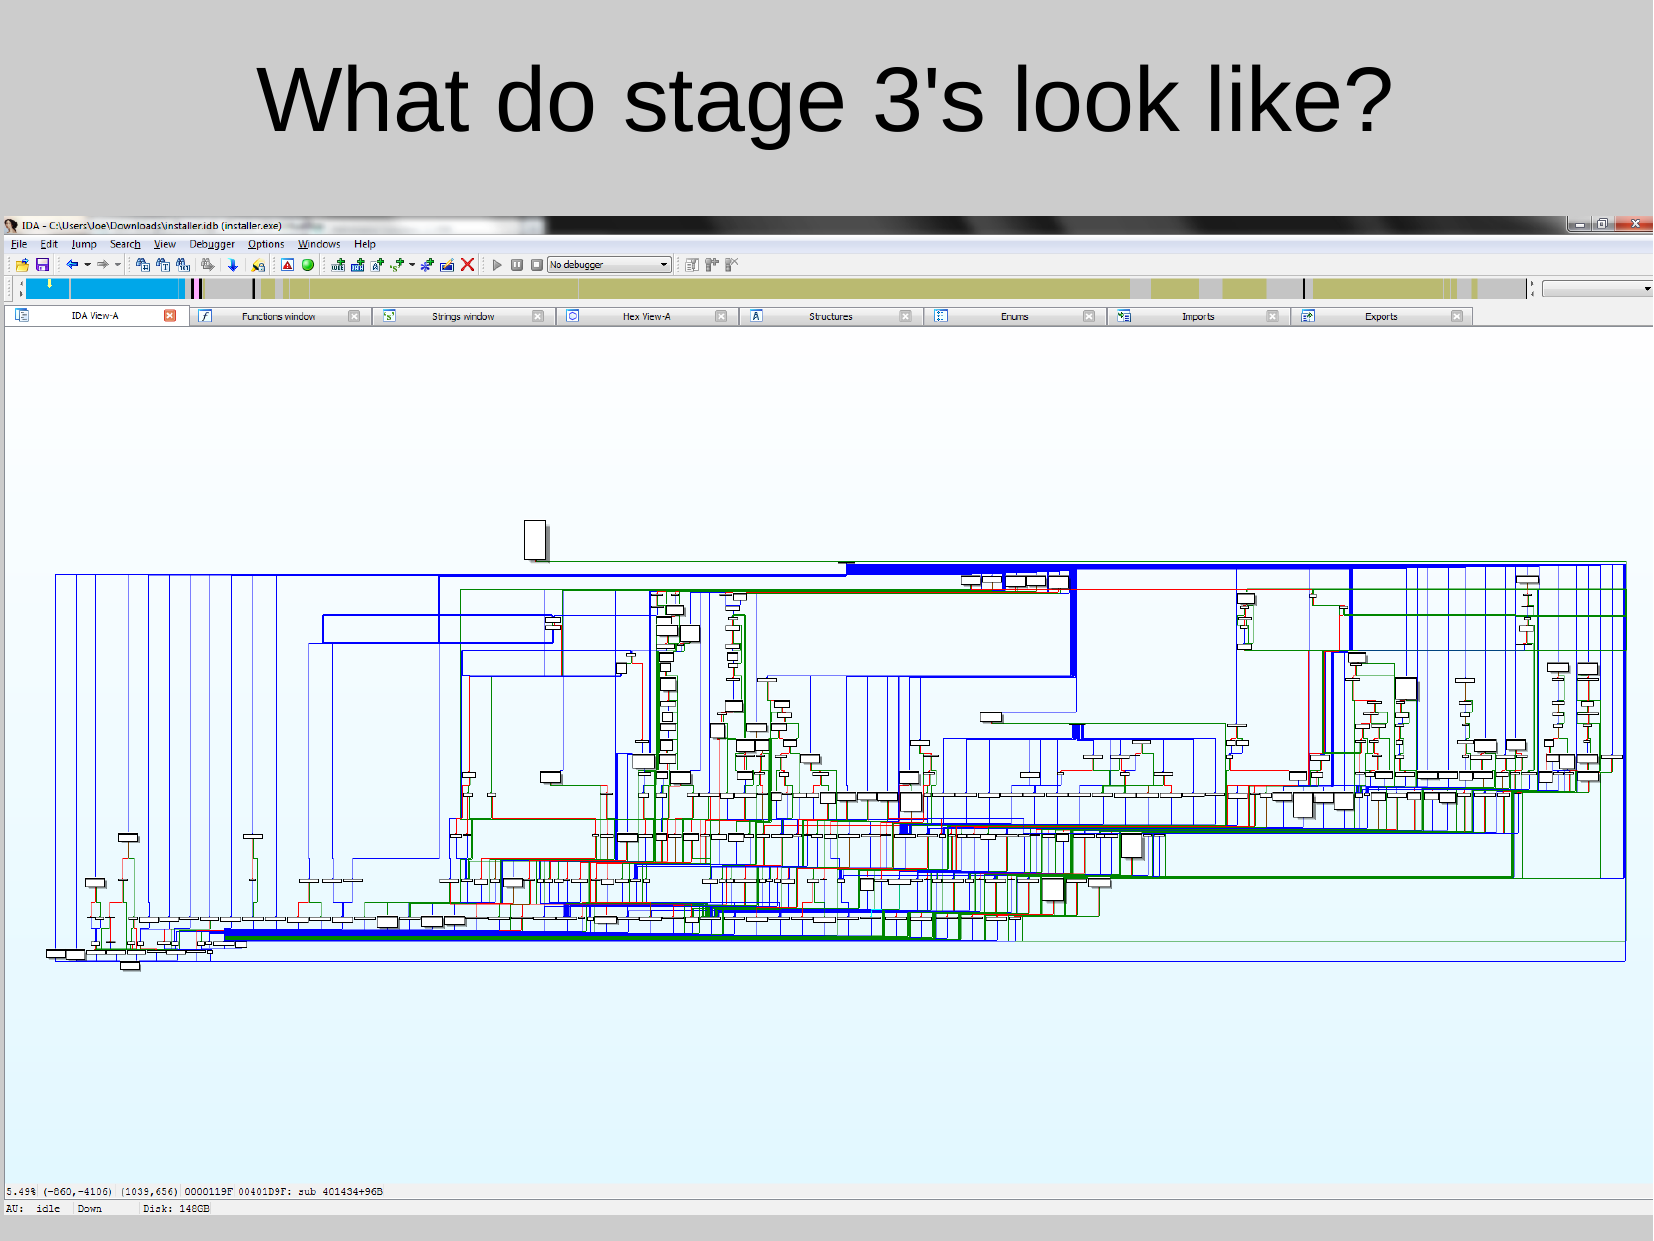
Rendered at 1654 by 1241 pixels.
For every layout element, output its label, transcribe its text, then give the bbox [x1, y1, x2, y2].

picture [4, 216, 1653, 1216]
title What do stage 3's look like? [82, 48, 1571, 152]
